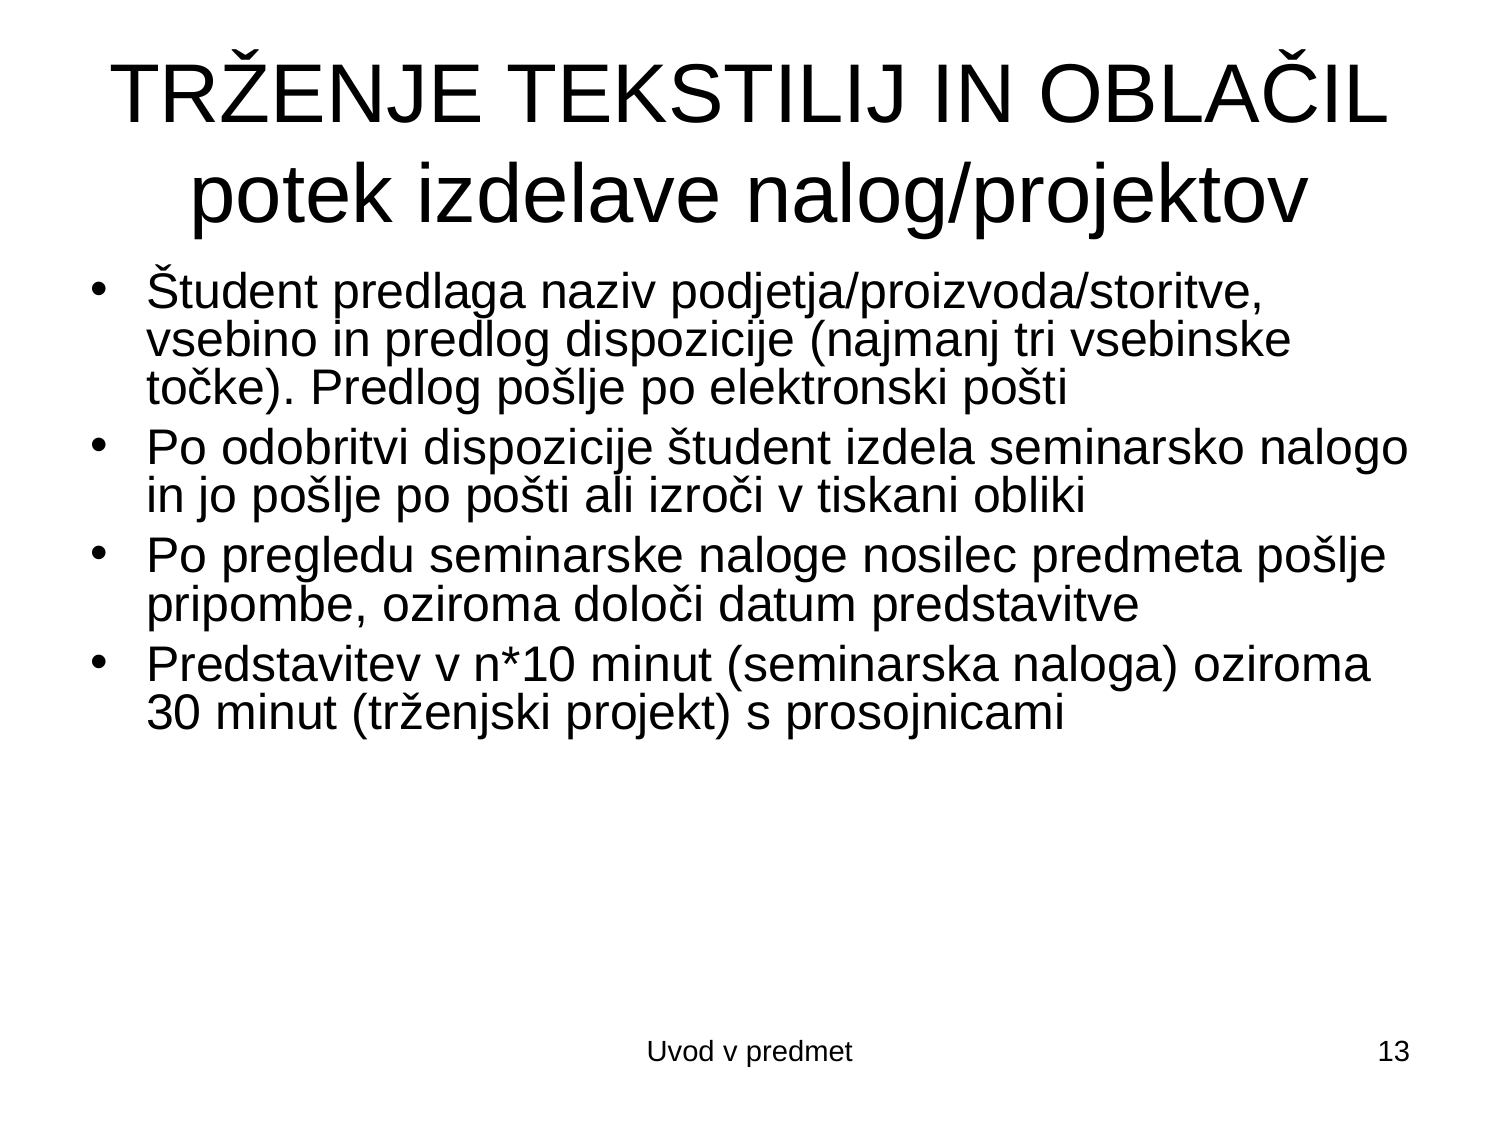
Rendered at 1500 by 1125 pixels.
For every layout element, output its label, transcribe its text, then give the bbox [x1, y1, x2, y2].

list Študent predlaga naziv podjetja/proizvoda/storitve, vsebino in predlog dispozicije (najmanj tri vsebinske točke). Predlog pošlje po elektronski pošti Po odobritvi dispozicije študent izdela seminarsko nalogo in jo pošlje po pošti ali izroči v tiskani obliki Po pregledu seminarske naloge nosilec predmeta pošlje pripombe, oziroma določi datum predstavitve Predstavitev v n*10 minut (seminarska naloga) oziroma 30 minut (trženjski projekt) s prosojnicami [75, 262, 1426, 1006]
text_box Uvod v predmet [512, 1024, 988, 1103]
title TRŽENJE TEKSTILIJ IN OBLAČIL potek izdelave nalog/projektov [75, 31, 1426, 247]
text_box <number> [1074, 1024, 1426, 1103]
